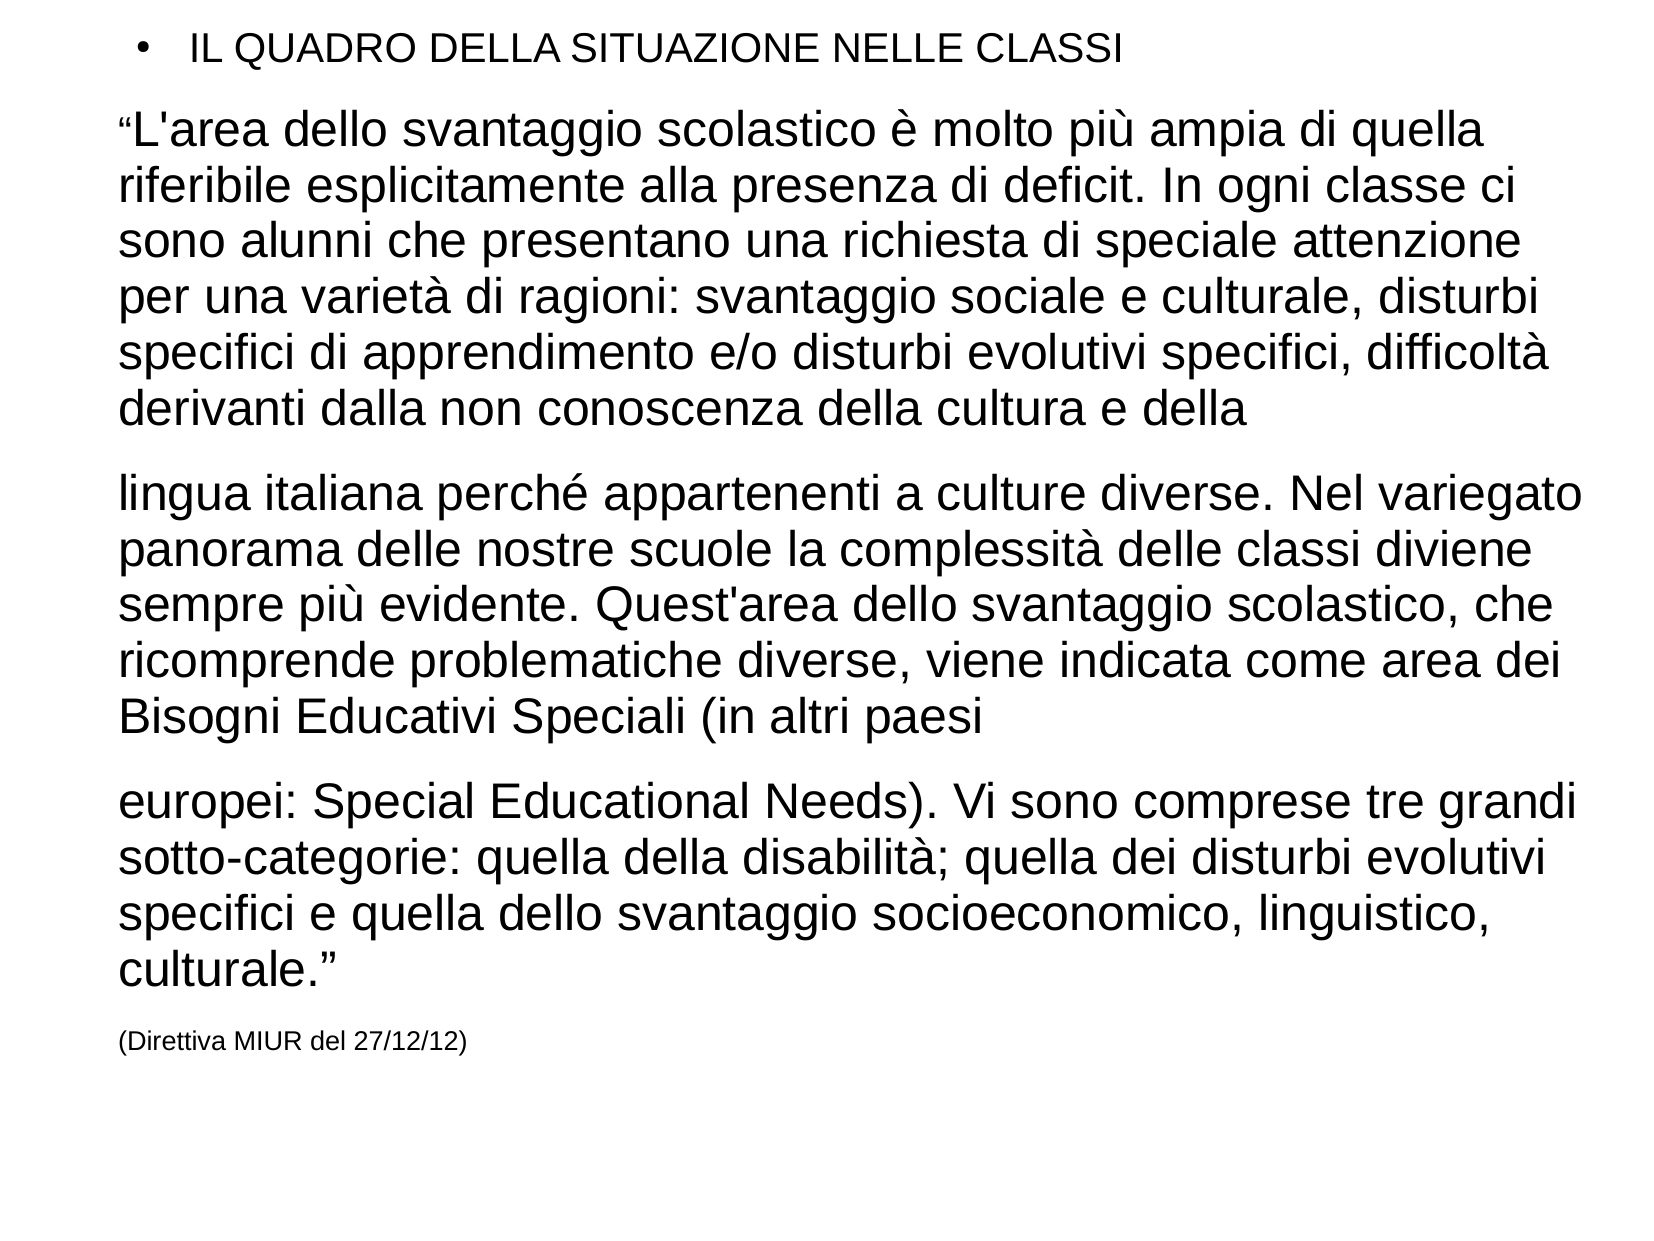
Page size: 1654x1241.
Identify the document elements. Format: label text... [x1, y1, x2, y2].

list IL QUADRO DELLA SITUAZIONE NELLE CLASSI “L'area dello svantaggio scolastico è molto più ampia di quella riferibile esplicitamente alla presenza di deficit. In ogni classe ci sono alunni che presentano una richiesta di speciale attenzione per una varietà di ragioni: svantaggio sociale e culturale, disturbi specifici di apprendimento e/o disturbi evolutivi specifici, difficoltà derivanti dalla non conoscenza della cultura e della lingua italiana perché appartenenti a culture diverse. Nel variegato panorama delle nostre scuole la complessità delle classi diviene sempre più evidente. Quest'area dello svantaggio scolastico, che ricomprende problematiche diverse, viene indicata come area dei Bisogni Educativi Speciali (in altri paesi europei: Special Educational Needs). Vi sono comprese tre grandi sotto-categorie: quella della disabilità; quella dei disturbi evolutivi specifici e quella dello svantaggio socioeconomico, linguistico, culturale.” (Direttiva MIUR del 27/12/12) [118, 25, 1607, 1057]
